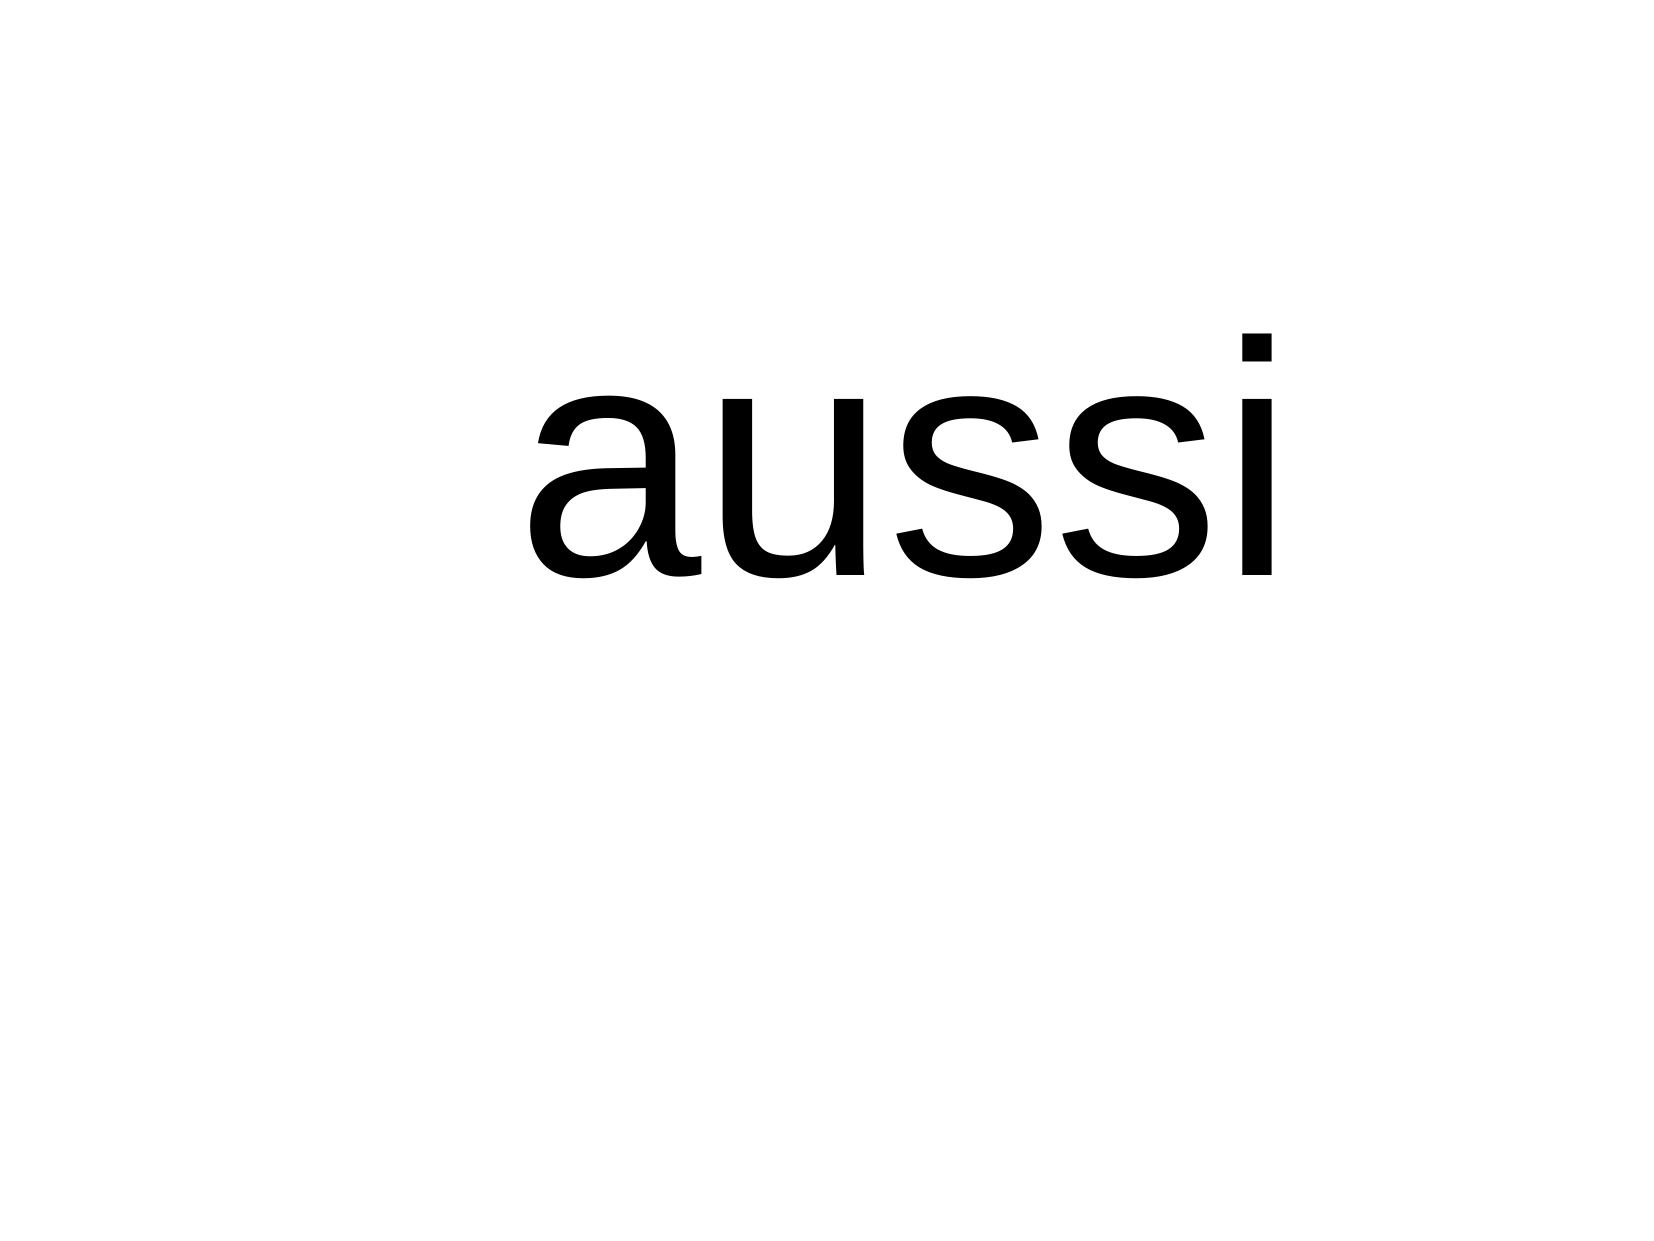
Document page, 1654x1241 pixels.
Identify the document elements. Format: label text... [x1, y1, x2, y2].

text_box aussi [501, 265, 1447, 653]
